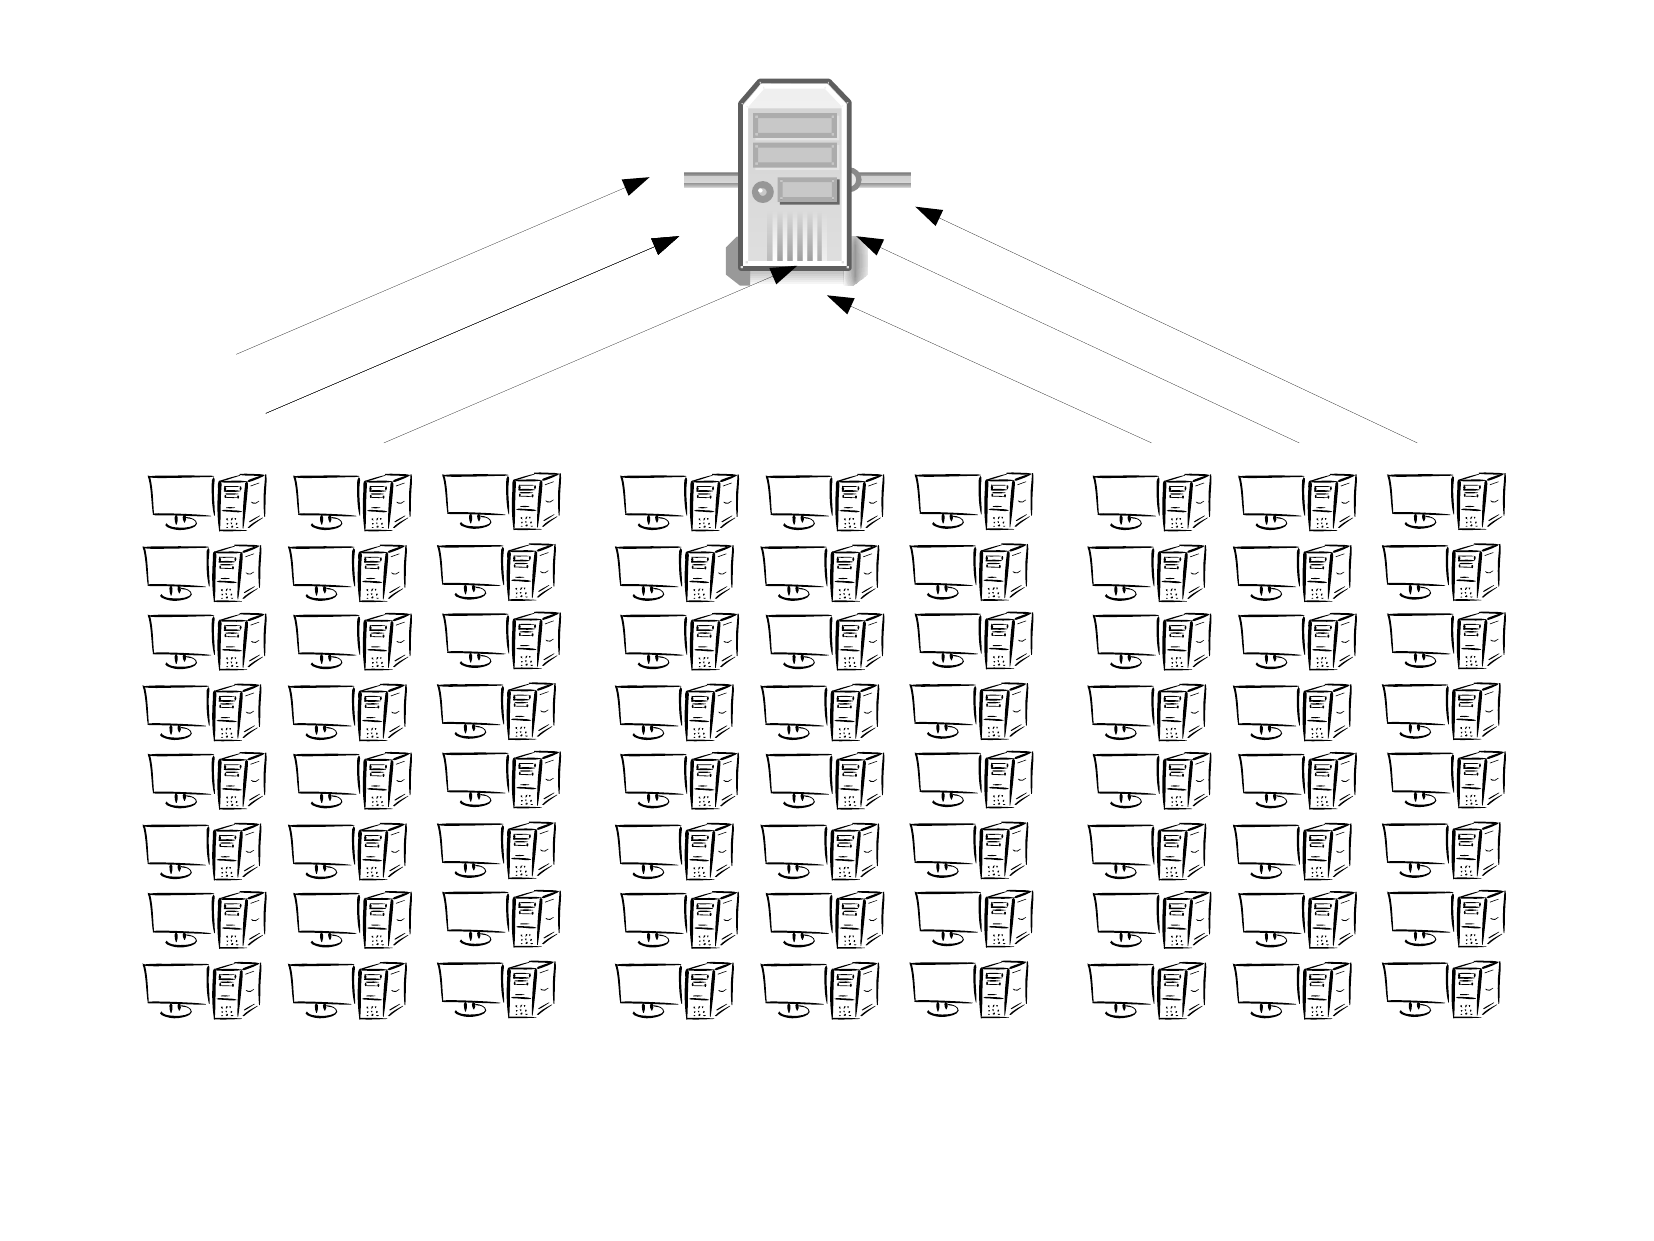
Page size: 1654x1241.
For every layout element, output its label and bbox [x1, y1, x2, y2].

picture [1232, 683, 1352, 742]
picture [619, 891, 740, 949]
picture [1386, 889, 1506, 948]
picture [765, 473, 885, 532]
picture [614, 683, 734, 742]
picture [914, 472, 1034, 531]
picture [1087, 683, 1207, 742]
picture [441, 750, 562, 809]
picture [1087, 822, 1207, 881]
picture [1092, 891, 1212, 949]
picture [760, 822, 880, 881]
picture [760, 961, 880, 1020]
picture [614, 961, 734, 1020]
picture [1386, 472, 1506, 531]
picture [292, 612, 412, 671]
picture [147, 891, 267, 949]
picture [909, 543, 1029, 602]
picture [287, 822, 407, 881]
picture [287, 961, 407, 1020]
picture [909, 960, 1029, 1019]
picture [142, 544, 262, 603]
picture [436, 543, 556, 602]
picture [1237, 751, 1357, 810]
picture [147, 751, 267, 810]
picture [1381, 960, 1501, 1019]
picture [914, 611, 1034, 670]
picture [147, 473, 267, 532]
picture [765, 751, 885, 810]
picture [1381, 682, 1501, 741]
picture [760, 683, 880, 742]
picture [1237, 612, 1357, 671]
picture [765, 612, 885, 671]
picture [441, 472, 562, 531]
picture [765, 891, 885, 949]
picture [1087, 961, 1207, 1020]
picture [292, 751, 412, 810]
picture [292, 891, 412, 949]
picture [909, 682, 1029, 741]
picture [614, 544, 734, 603]
picture [1237, 473, 1357, 532]
picture [1092, 612, 1212, 671]
picture [436, 960, 556, 1019]
picture [614, 822, 734, 881]
picture [1087, 544, 1207, 603]
picture [142, 683, 262, 742]
picture [914, 889, 1034, 948]
picture [1381, 543, 1501, 602]
picture [679, 59, 916, 296]
picture [1381, 821, 1501, 880]
picture [441, 889, 562, 948]
picture [1232, 822, 1352, 881]
picture [287, 544, 407, 603]
picture [760, 544, 880, 603]
picture [1232, 544, 1352, 603]
picture [287, 683, 407, 742]
picture [1237, 891, 1357, 949]
picture [619, 751, 740, 810]
picture [909, 821, 1029, 880]
picture [619, 612, 740, 671]
picture [292, 473, 412, 532]
picture [1386, 611, 1506, 670]
picture [436, 682, 556, 741]
picture [914, 750, 1034, 809]
picture [436, 821, 556, 880]
picture [1386, 750, 1506, 809]
picture [142, 961, 262, 1020]
picture [1092, 473, 1212, 532]
picture [441, 611, 562, 670]
picture [619, 473, 740, 532]
picture [1232, 961, 1352, 1020]
picture [1092, 751, 1212, 810]
picture [147, 612, 267, 671]
picture [142, 822, 262, 881]
